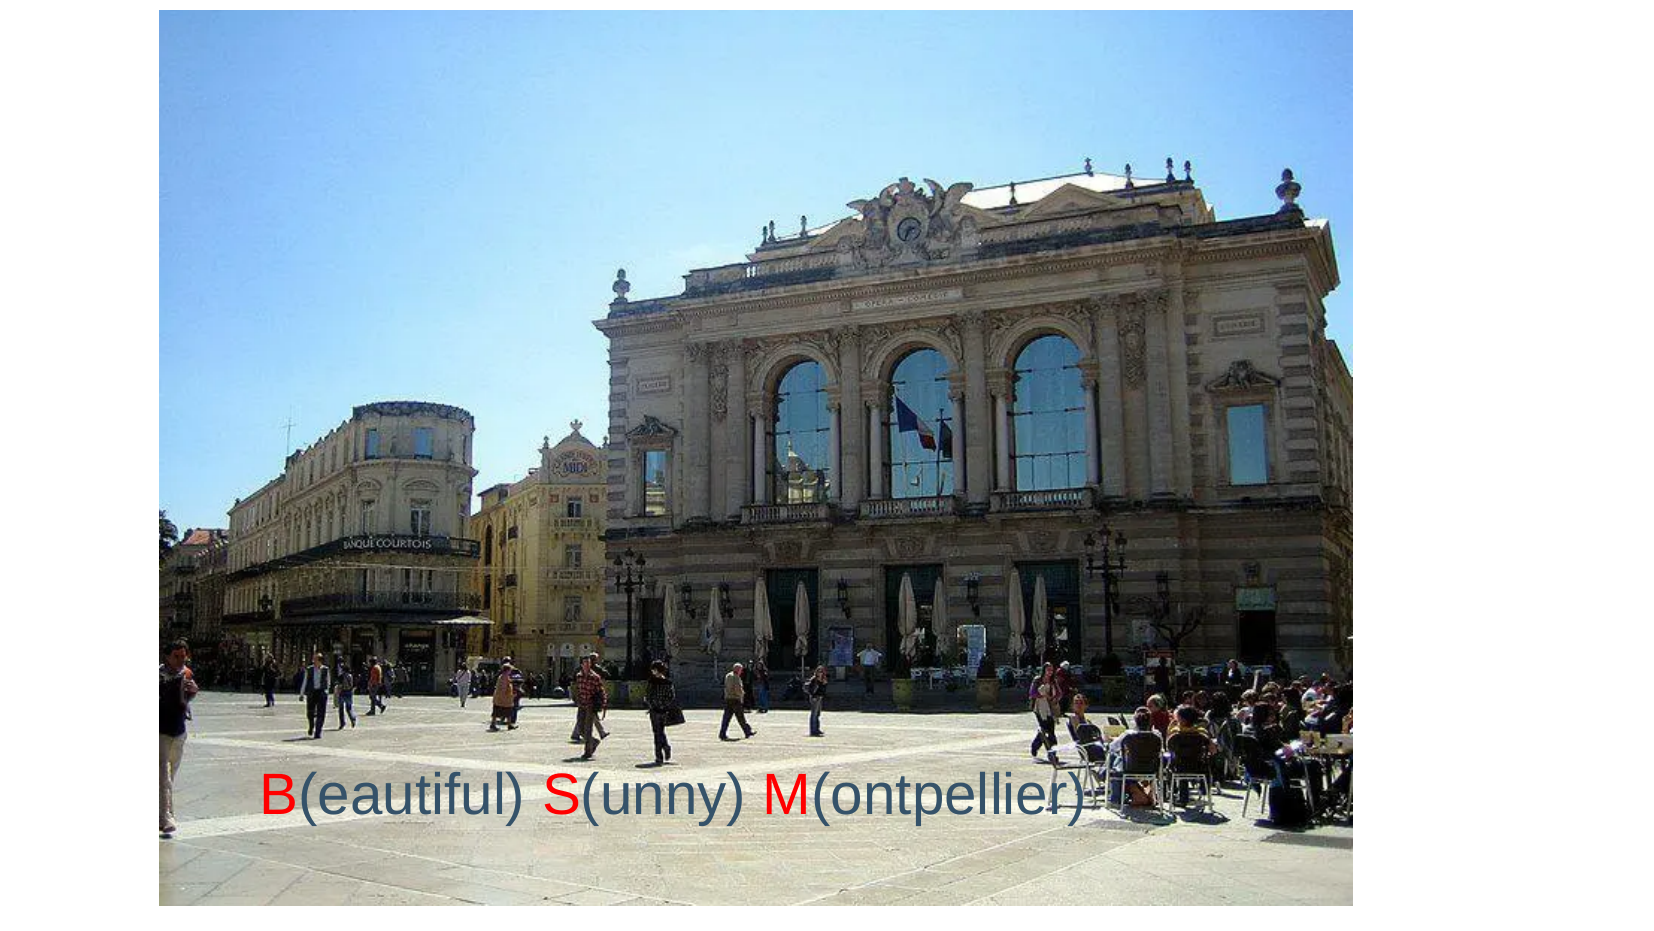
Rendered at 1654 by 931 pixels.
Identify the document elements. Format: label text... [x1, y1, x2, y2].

text_box B(eautiful) S(unny) M(ontpellier) [244, 753, 1241, 899]
picture [159, 10, 1353, 906]
